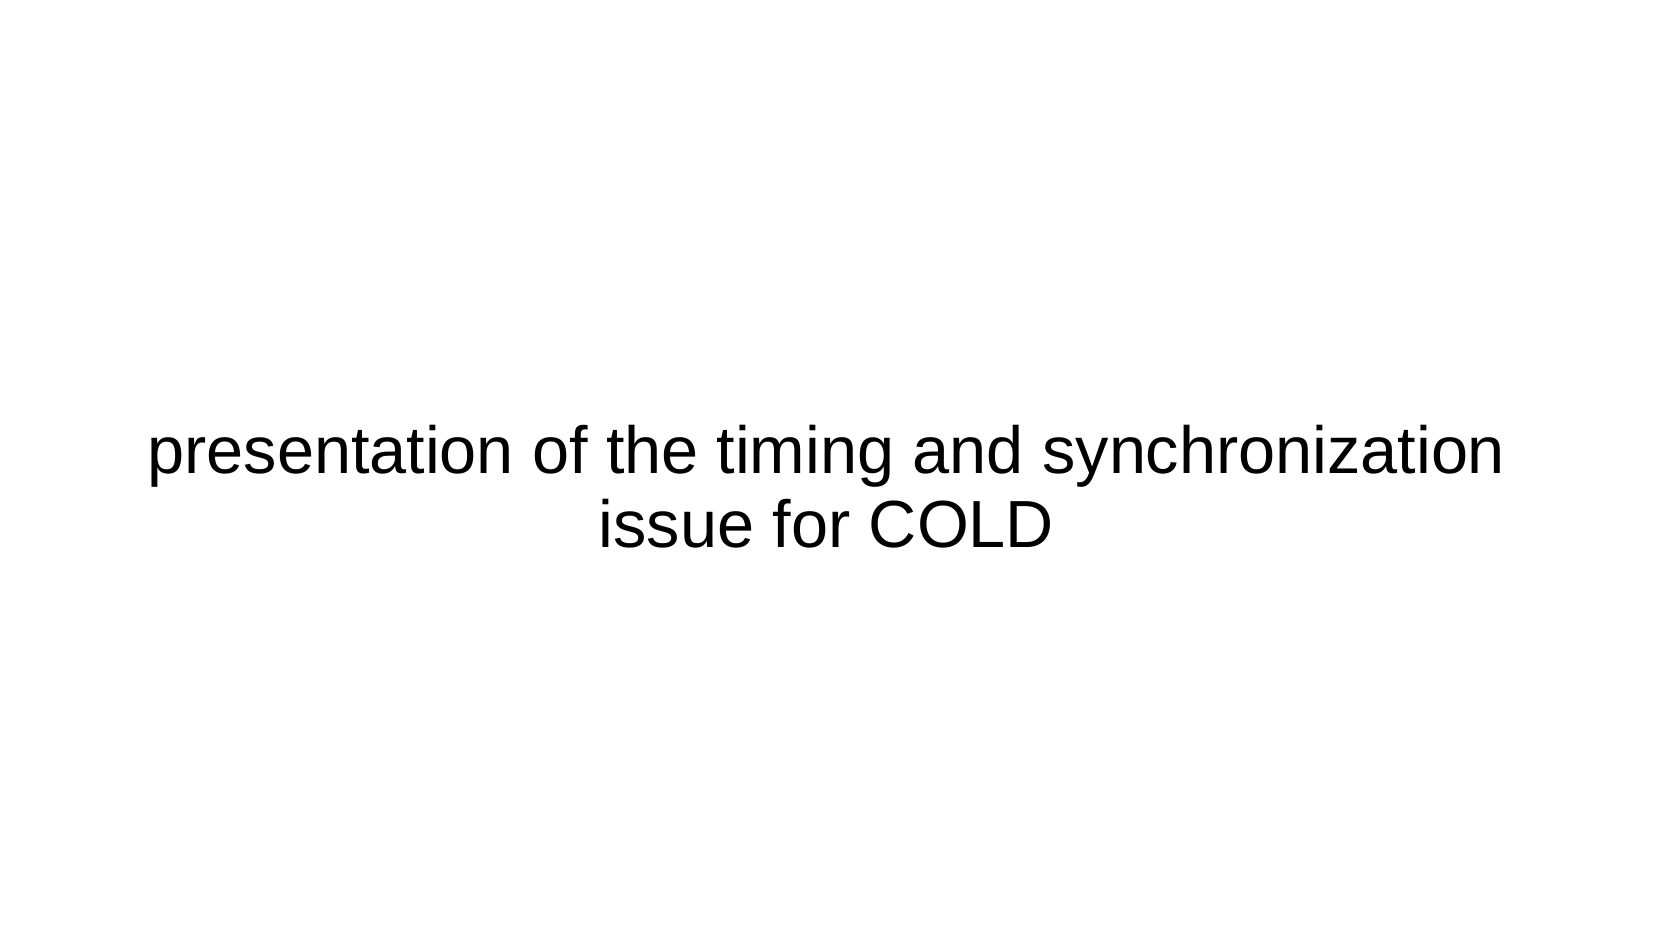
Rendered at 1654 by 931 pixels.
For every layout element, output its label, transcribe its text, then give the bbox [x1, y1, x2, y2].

subtitle presentation of the timing and synchronization issue for COLD [82, 217, 1571, 758]
